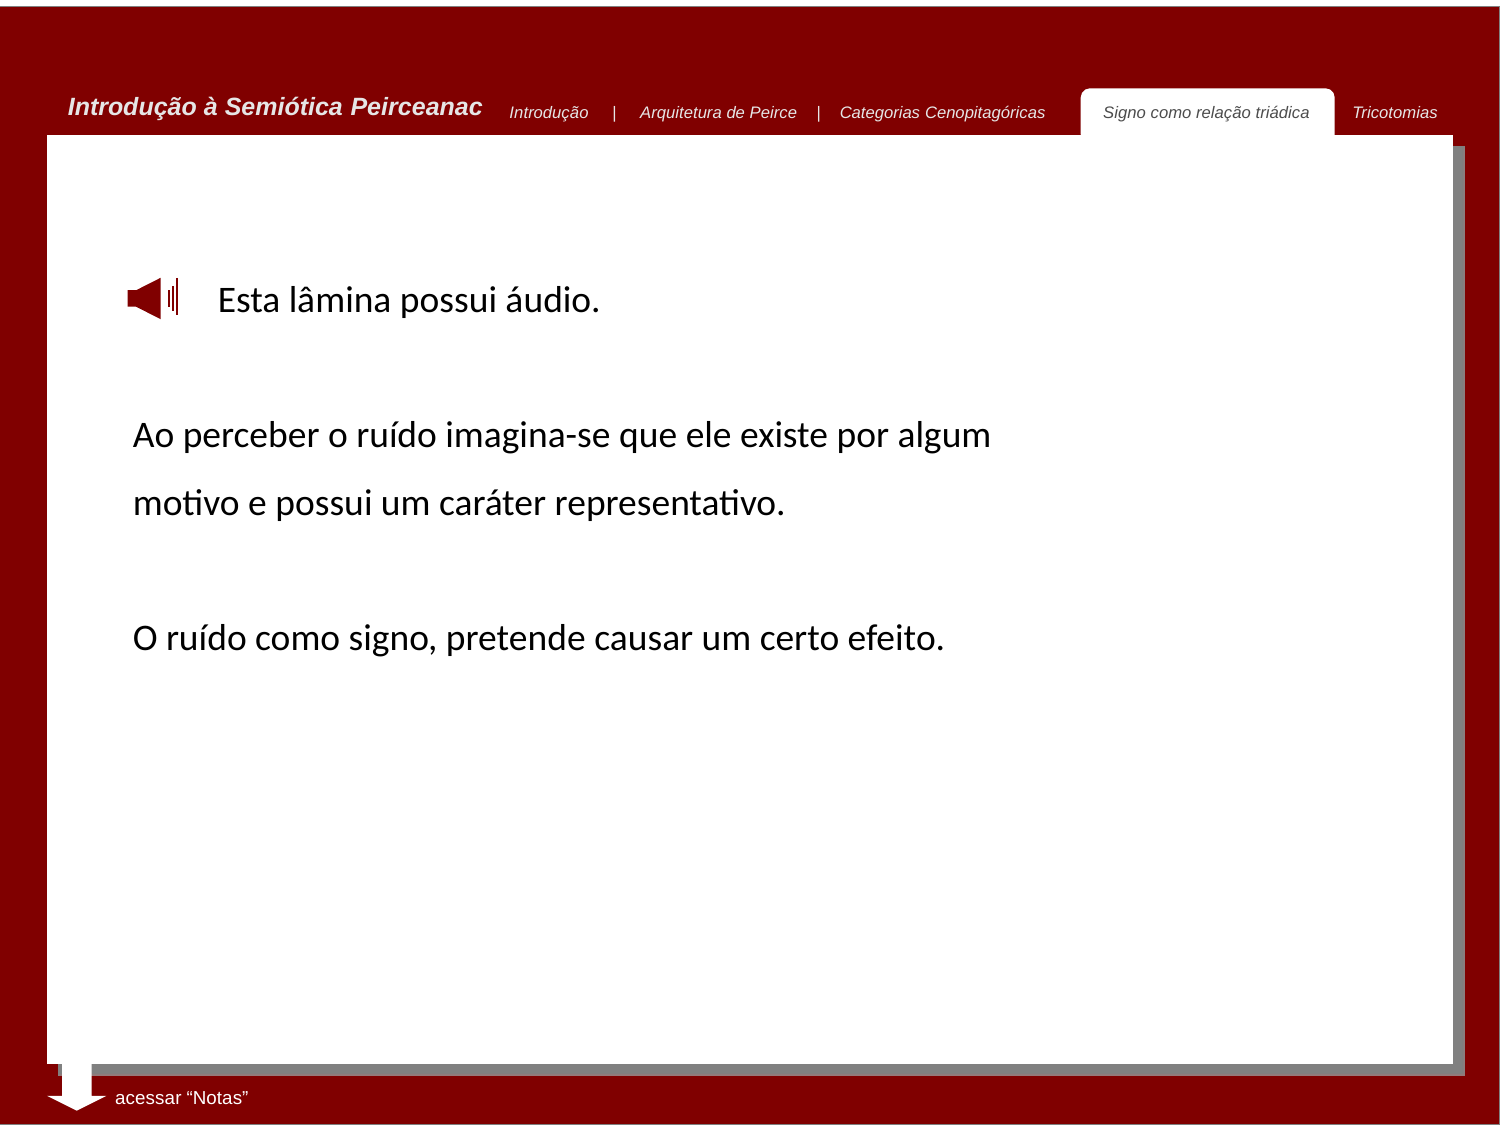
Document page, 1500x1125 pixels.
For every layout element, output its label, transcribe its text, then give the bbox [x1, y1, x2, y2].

text_box [47, 1051, 100, 1111]
text_box acessar “Notas” [100, 1080, 278, 1117]
text_box [127, 277, 161, 320]
text_box Esta lâmina possui áudio. Ao perceber o ruído imagina-se que ele existe por algum motivo e possui um caráter representativo. O ruído como signo, pretende causar um certo efeito. [118, 245, 1063, 733]
